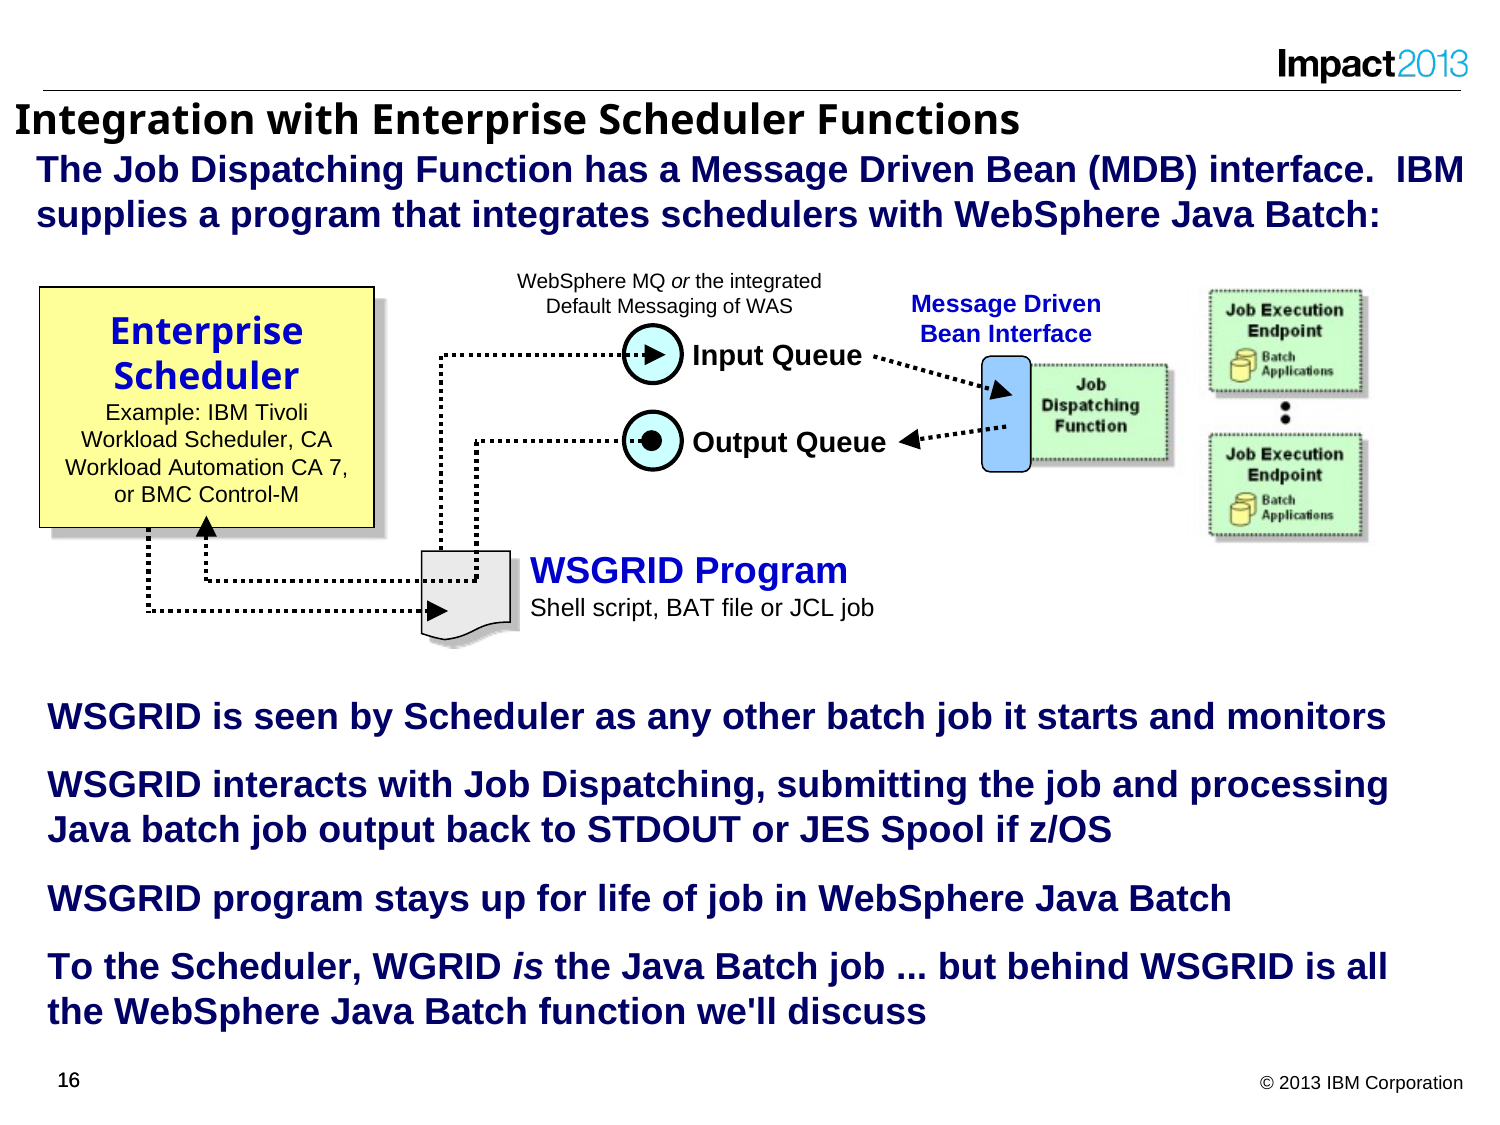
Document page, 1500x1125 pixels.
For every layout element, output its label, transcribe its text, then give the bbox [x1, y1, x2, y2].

text_box [981, 356, 1031, 472]
text_box The Job Dispatching Function has a Message Driven Bean (MDB) interface. IBM supplies a program that integrates schedulers with WebSphere Java Batch: [35, 145, 1469, 236]
text_box [624, 411, 682, 470]
text_box Message Driven Bean Interface [901, 287, 1112, 348]
text_box WebSphere MQ or the integrated Default Messaging of WAS [487, 260, 852, 326]
picture [1420, 52, 1432, 74]
text_box [39, 287, 374, 528]
picture [1279, 49, 1468, 84]
text_box Output Queue [692, 423, 906, 459]
text_box Input Queue [692, 336, 878, 372]
text_box [421, 551, 511, 640]
picture [1011, 287, 1375, 546]
text_box Enterprise Scheduler Example: IBM Tivoli Workload Scheduler, CA Workload Automation CA 7, or BMC Control-M [44, 299, 370, 515]
text_box WSGRID is seen by Scheduler as any other batch job it starts and monitors WSGRID interacts with Job Dispatching, submitting the job and processing Java batch job output back to STDOUT or JES Spool if z/OS WSGRID program stays up for life of job in WebSphere Java Batch To the Scheduler, WGRID is the Java Batch job ... but behind WSGRID is all the WebSphere Java Batch function we'll discuss [32, 684, 1460, 1040]
text_box [623, 326, 682, 384]
text_box Integration with Enterprise Scheduler Functions [0, 84, 1500, 151]
text_box WSGRID Program Shell script, BAT file or JCL job [515, 538, 946, 629]
